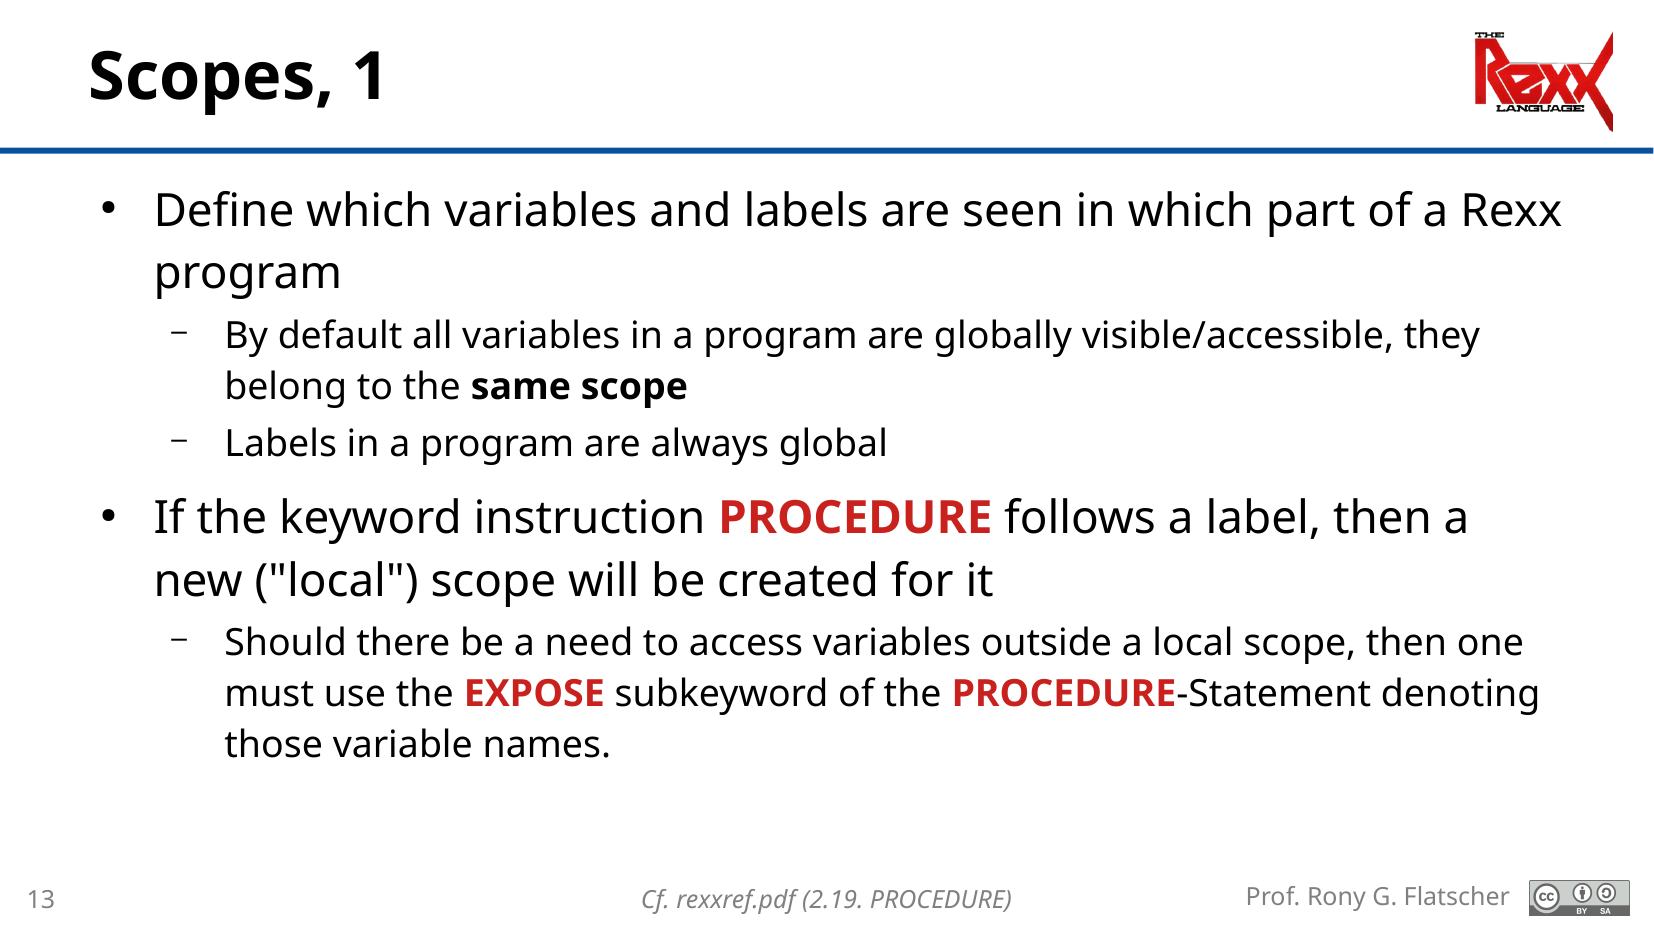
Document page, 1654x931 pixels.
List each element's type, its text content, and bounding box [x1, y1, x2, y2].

list Define which variables and labels are seen in which part of a Rexx program By default all variables in a program are globally visible/accessible, they belong to the same scope Labels in a program are always global If the keyword instruction PROCEDURE follows a label, then a new ("local") scope will be created for it Should there be a need to access variables outside a local scope, then one must use the EXPOSE subkeyword of the PROCEDURE-Statement denoting those variable names. [82, 177, 1571, 798]
title Scopes, 1 [29, 0, 1654, 148]
text_box Cf. rexxref.pdf (2.19. PROCEDURE) [0, 874, 1654, 922]
